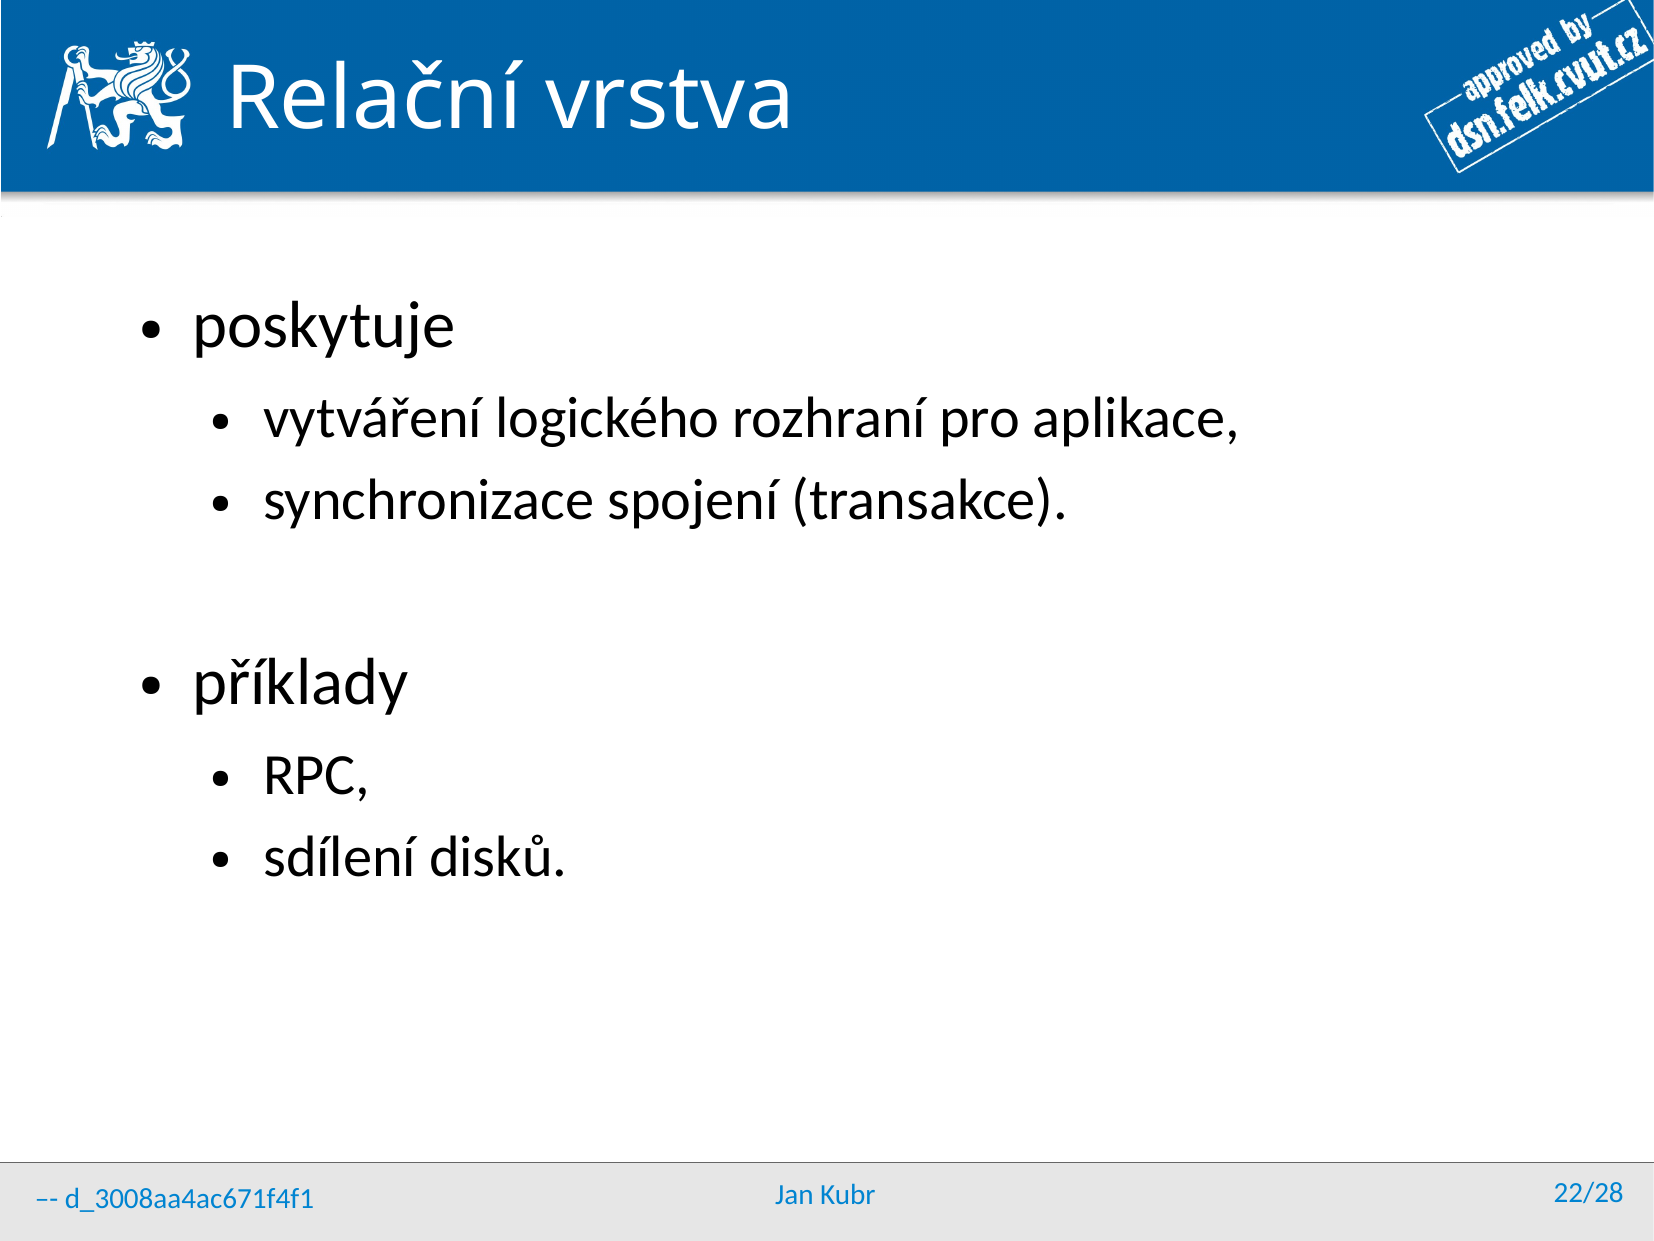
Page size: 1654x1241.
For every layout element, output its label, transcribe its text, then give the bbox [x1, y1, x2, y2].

list poskytuje vytváření logického rozhraní pro aplikace, synchronizace spojení (transakce). příklady RPC, sdílení disků. [121, 297, 1534, 1126]
title Relační vrstva [225, 0, 1426, 188]
picture [1, 0, 1654, 217]
